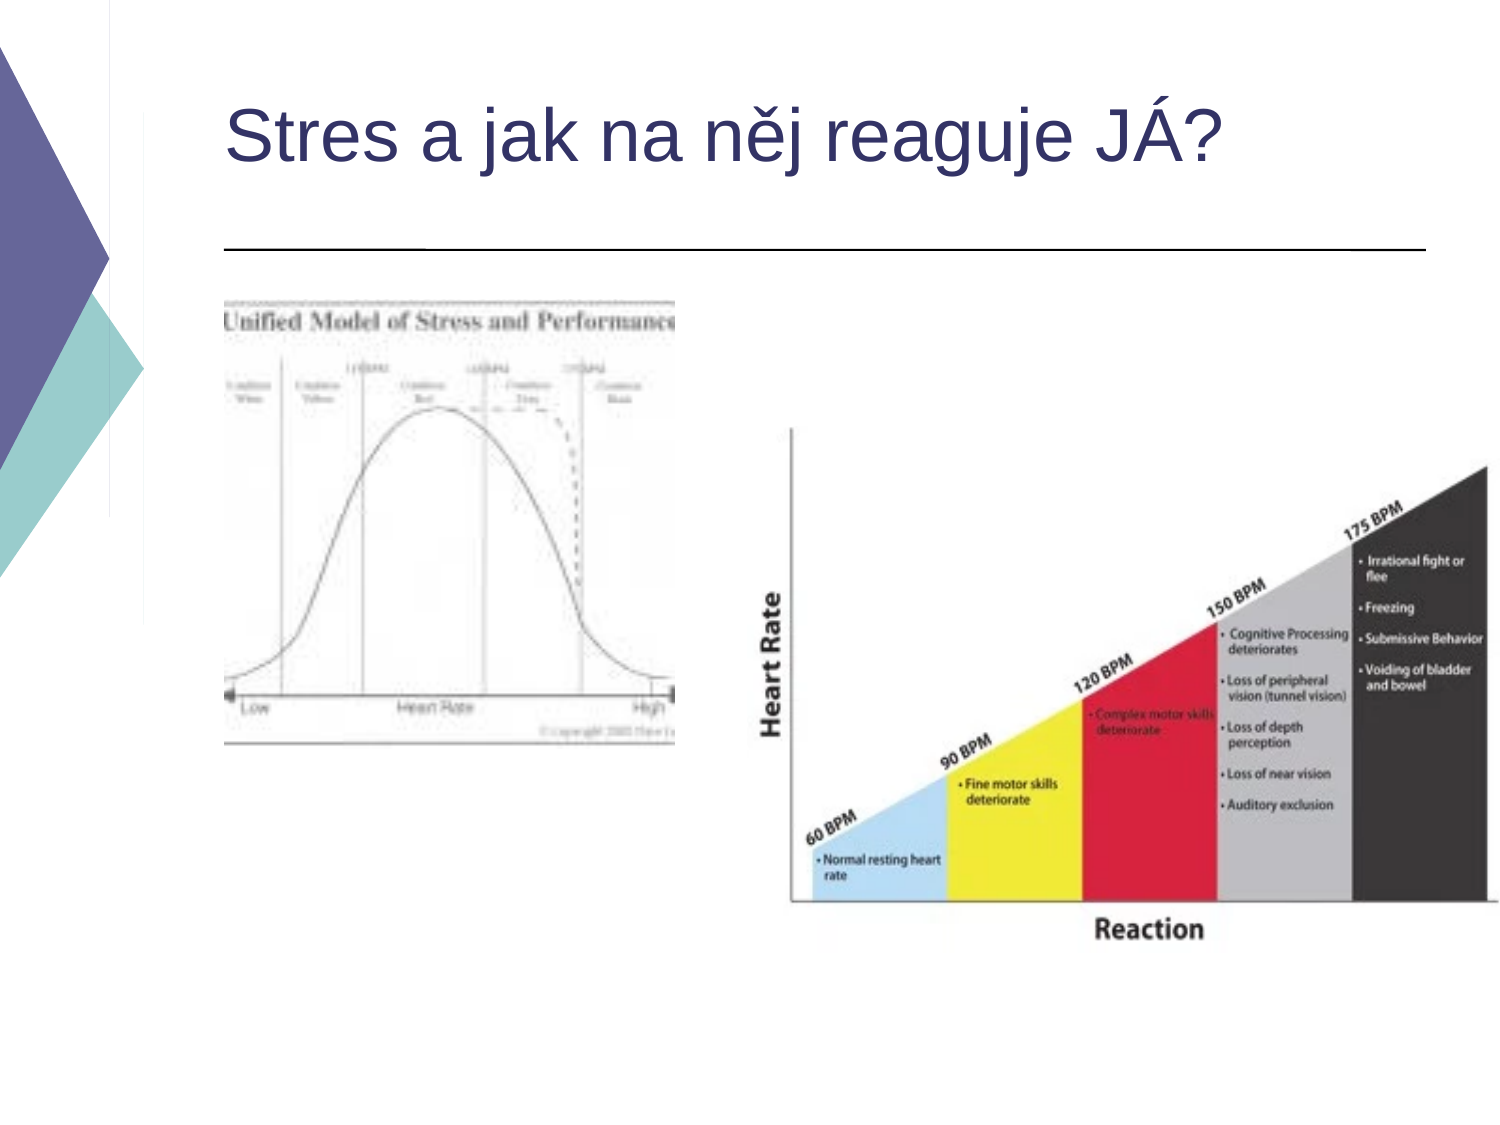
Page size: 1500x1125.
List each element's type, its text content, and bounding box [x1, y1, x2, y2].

title Stres a jak na něj reaguje JÁ? [224, 41, 1423, 236]
picture [224, 299, 675, 749]
picture [747, 426, 1500, 953]
